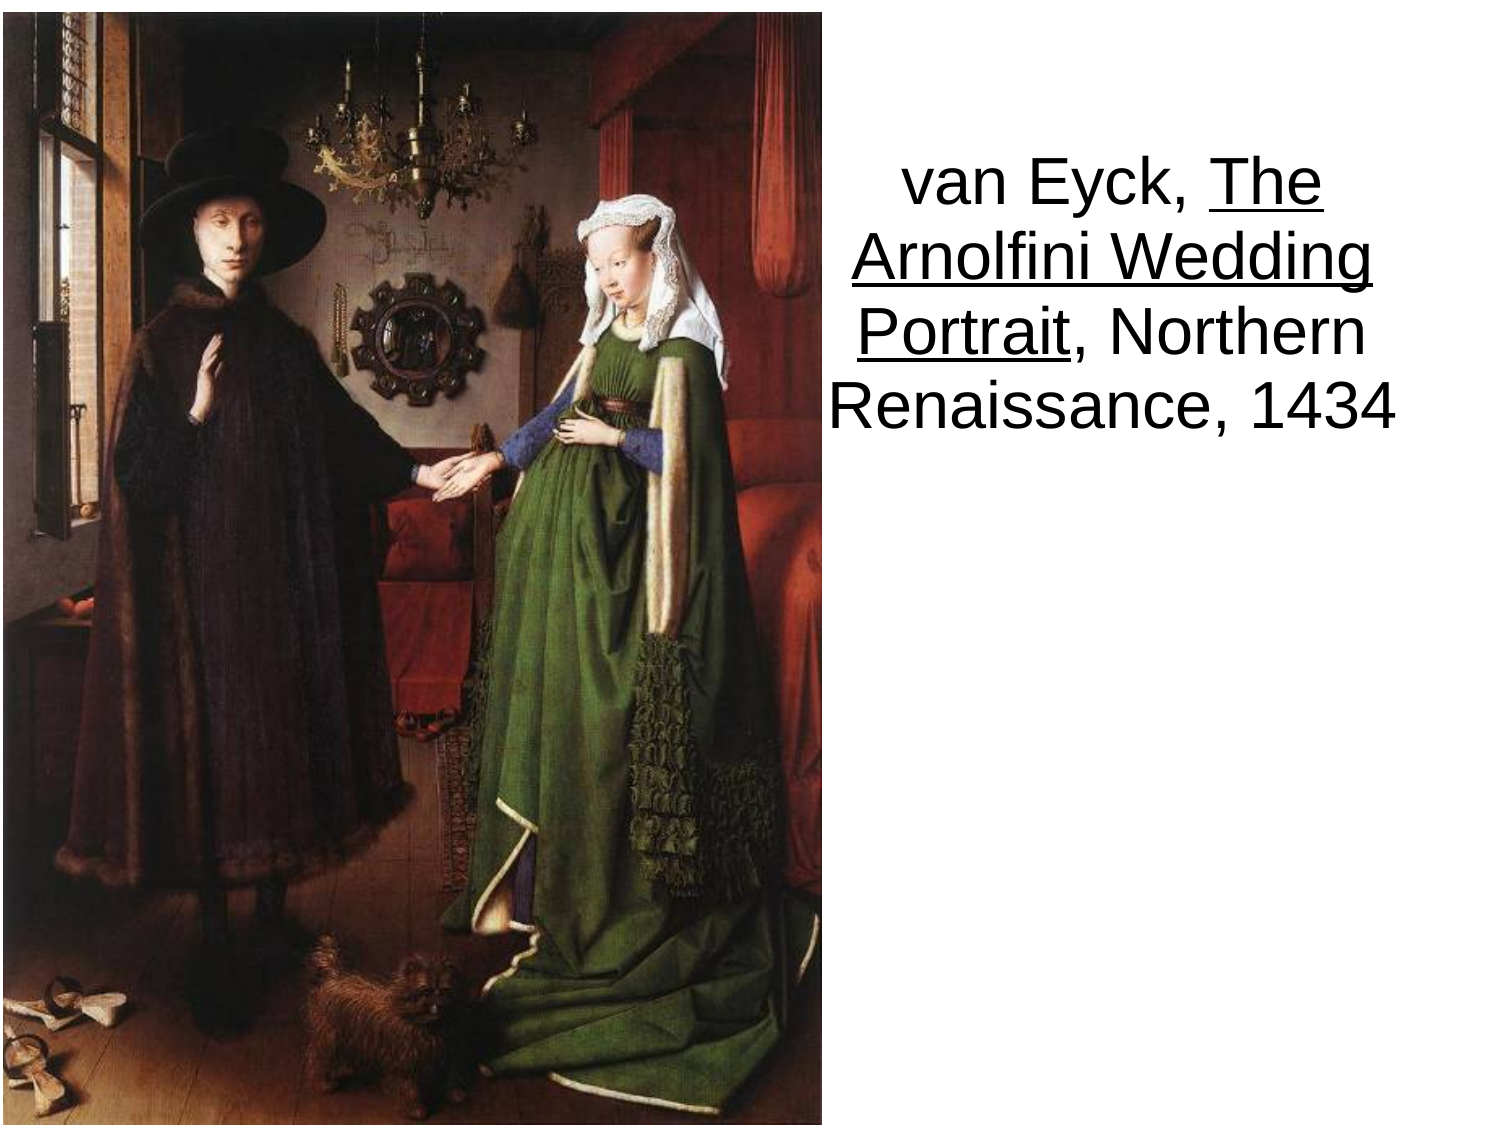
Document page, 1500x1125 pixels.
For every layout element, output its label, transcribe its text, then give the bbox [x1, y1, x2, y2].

picture [3, 12, 822, 1125]
title van Eyck, The Arnolfini Wedding Portrait, Northern Renaissance, 1434 [822, 75, 1425, 513]
